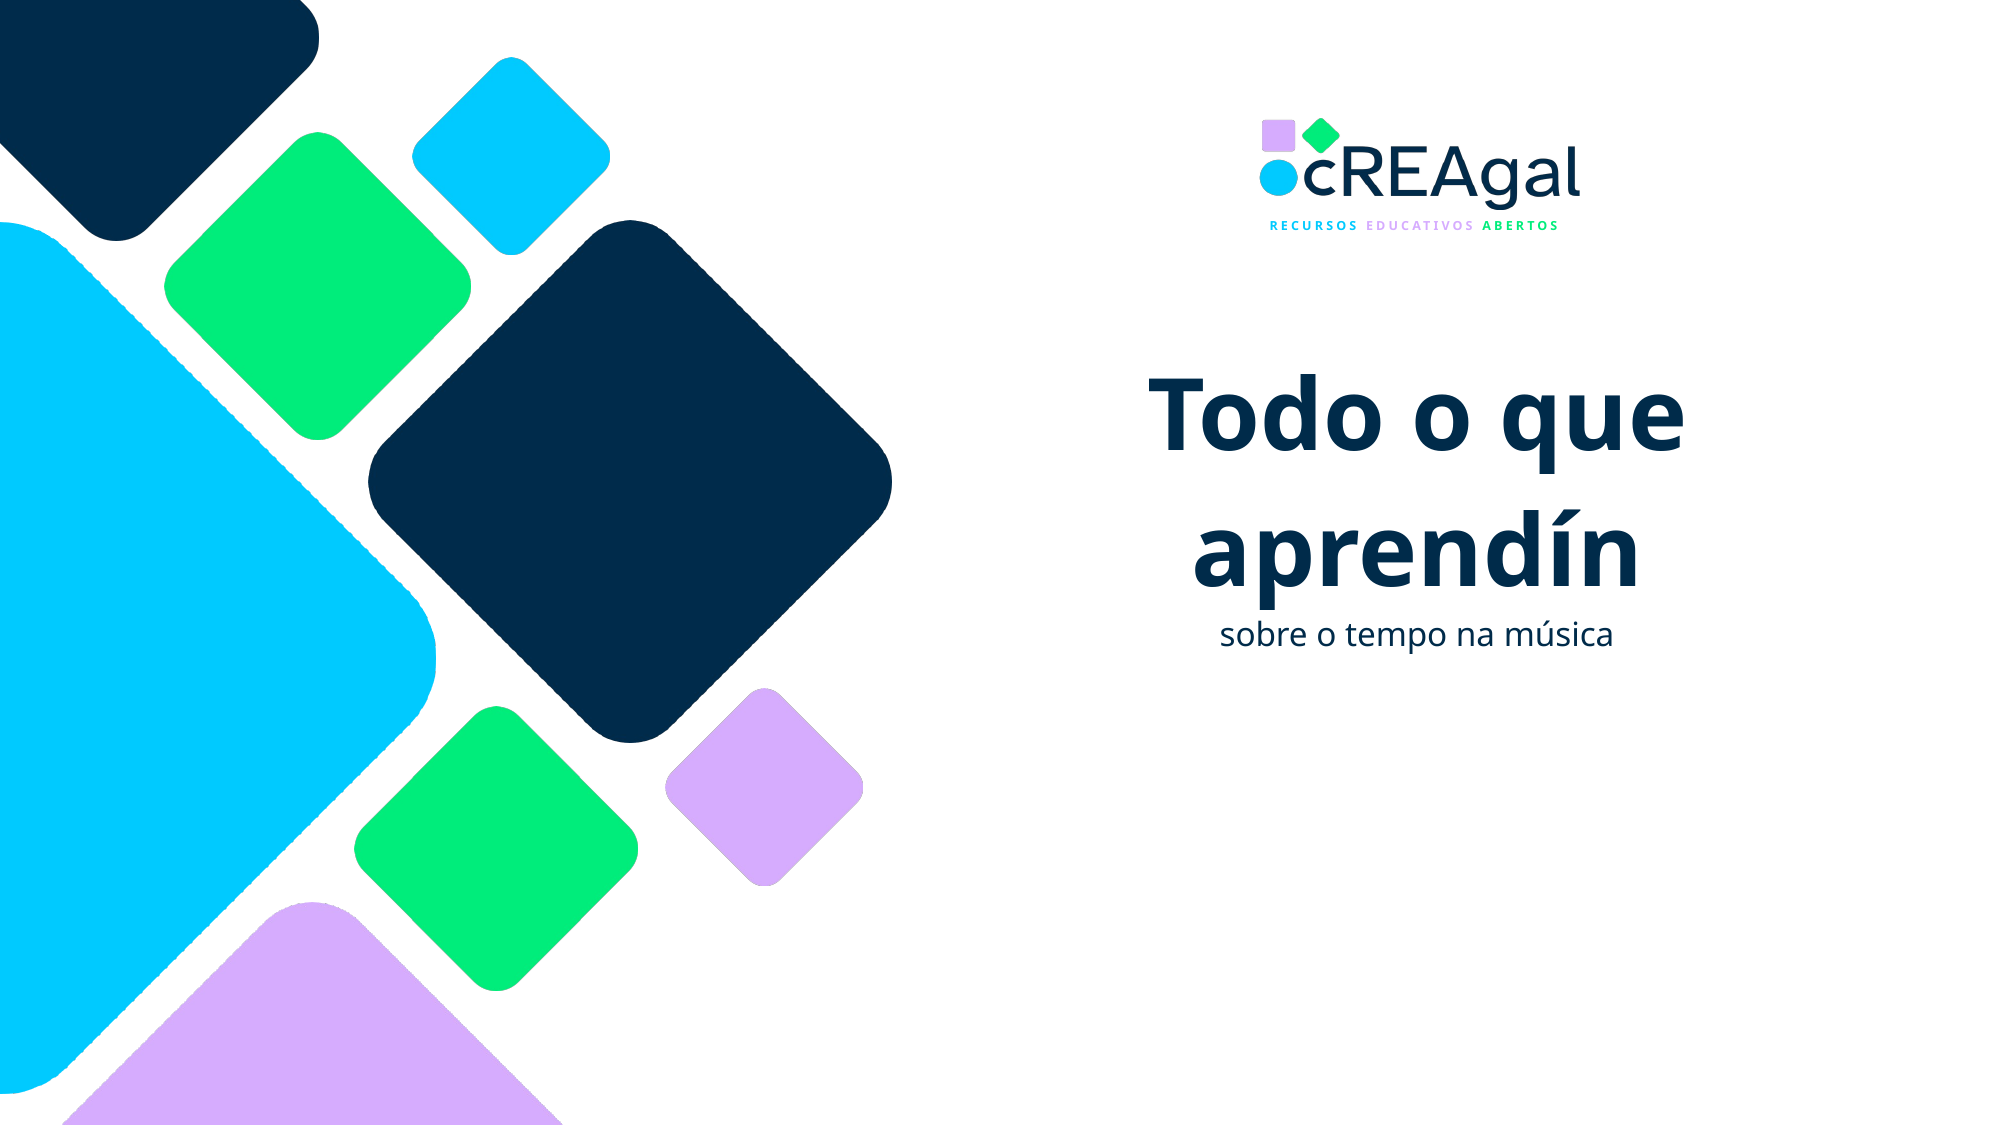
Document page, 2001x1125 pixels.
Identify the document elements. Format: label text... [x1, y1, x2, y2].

title Todo o que aprendín [974, 309, 1861, 531]
picture [515, 57, 610, 149]
list sobre o tempo na música [974, 531, 1861, 739]
picture [1259, 118, 1580, 210]
picture [0, 0, 892, 1125]
